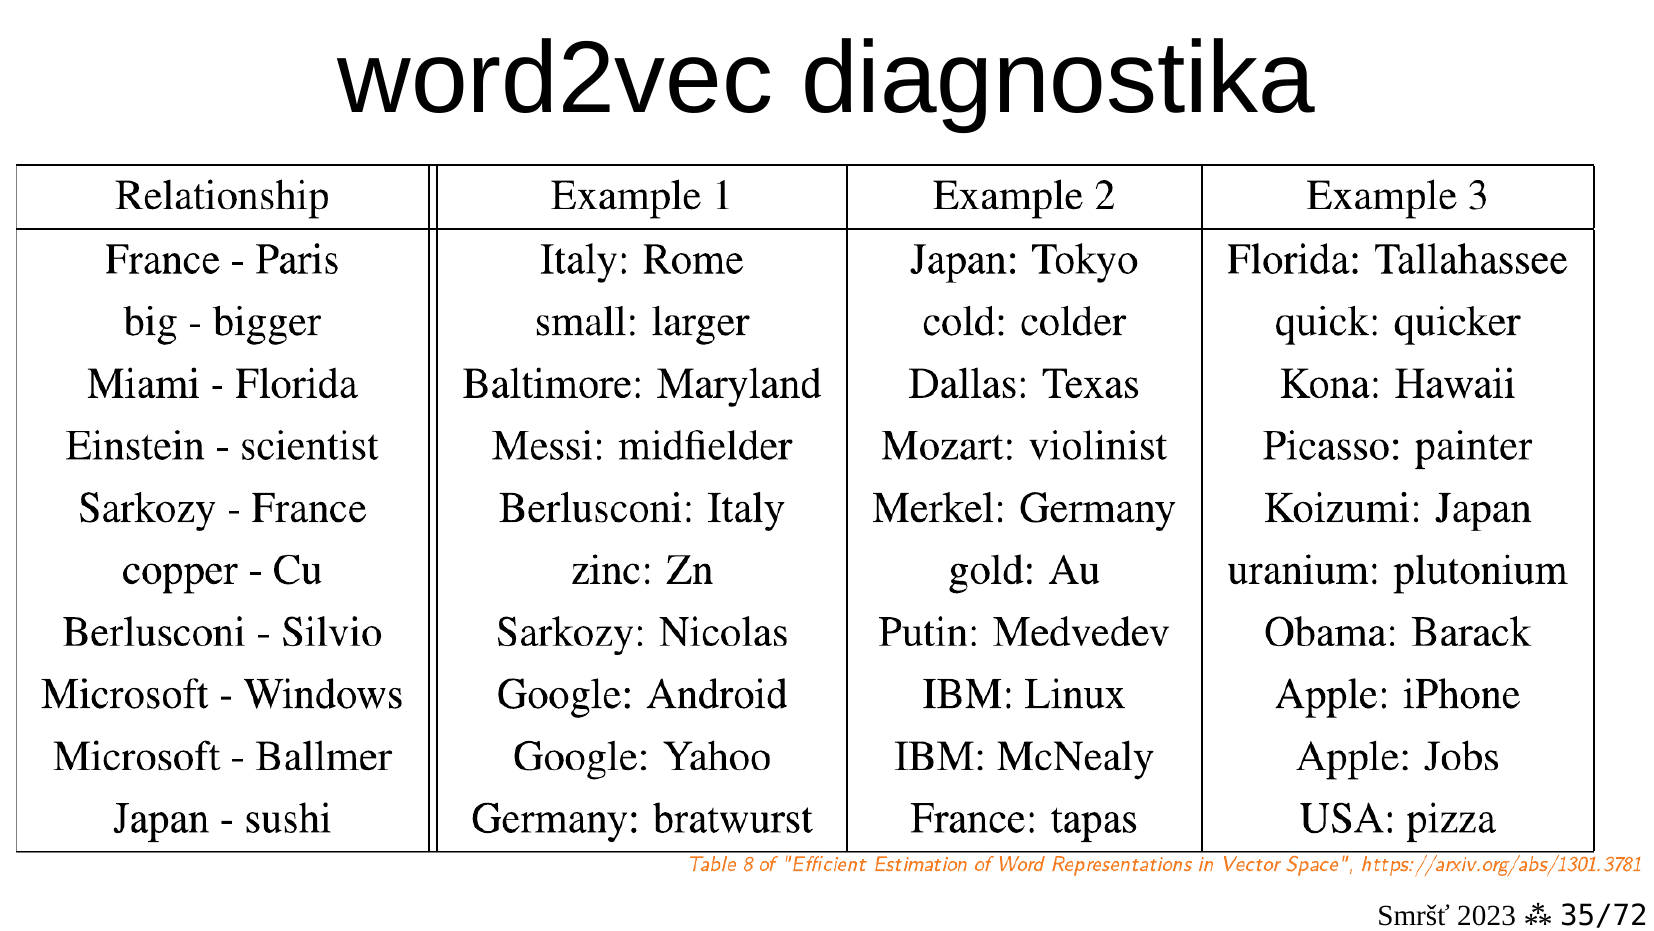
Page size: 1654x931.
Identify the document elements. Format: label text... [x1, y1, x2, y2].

title word2vec diagnostika [82, 20, 1571, 134]
picture [0, 151, 1654, 885]
